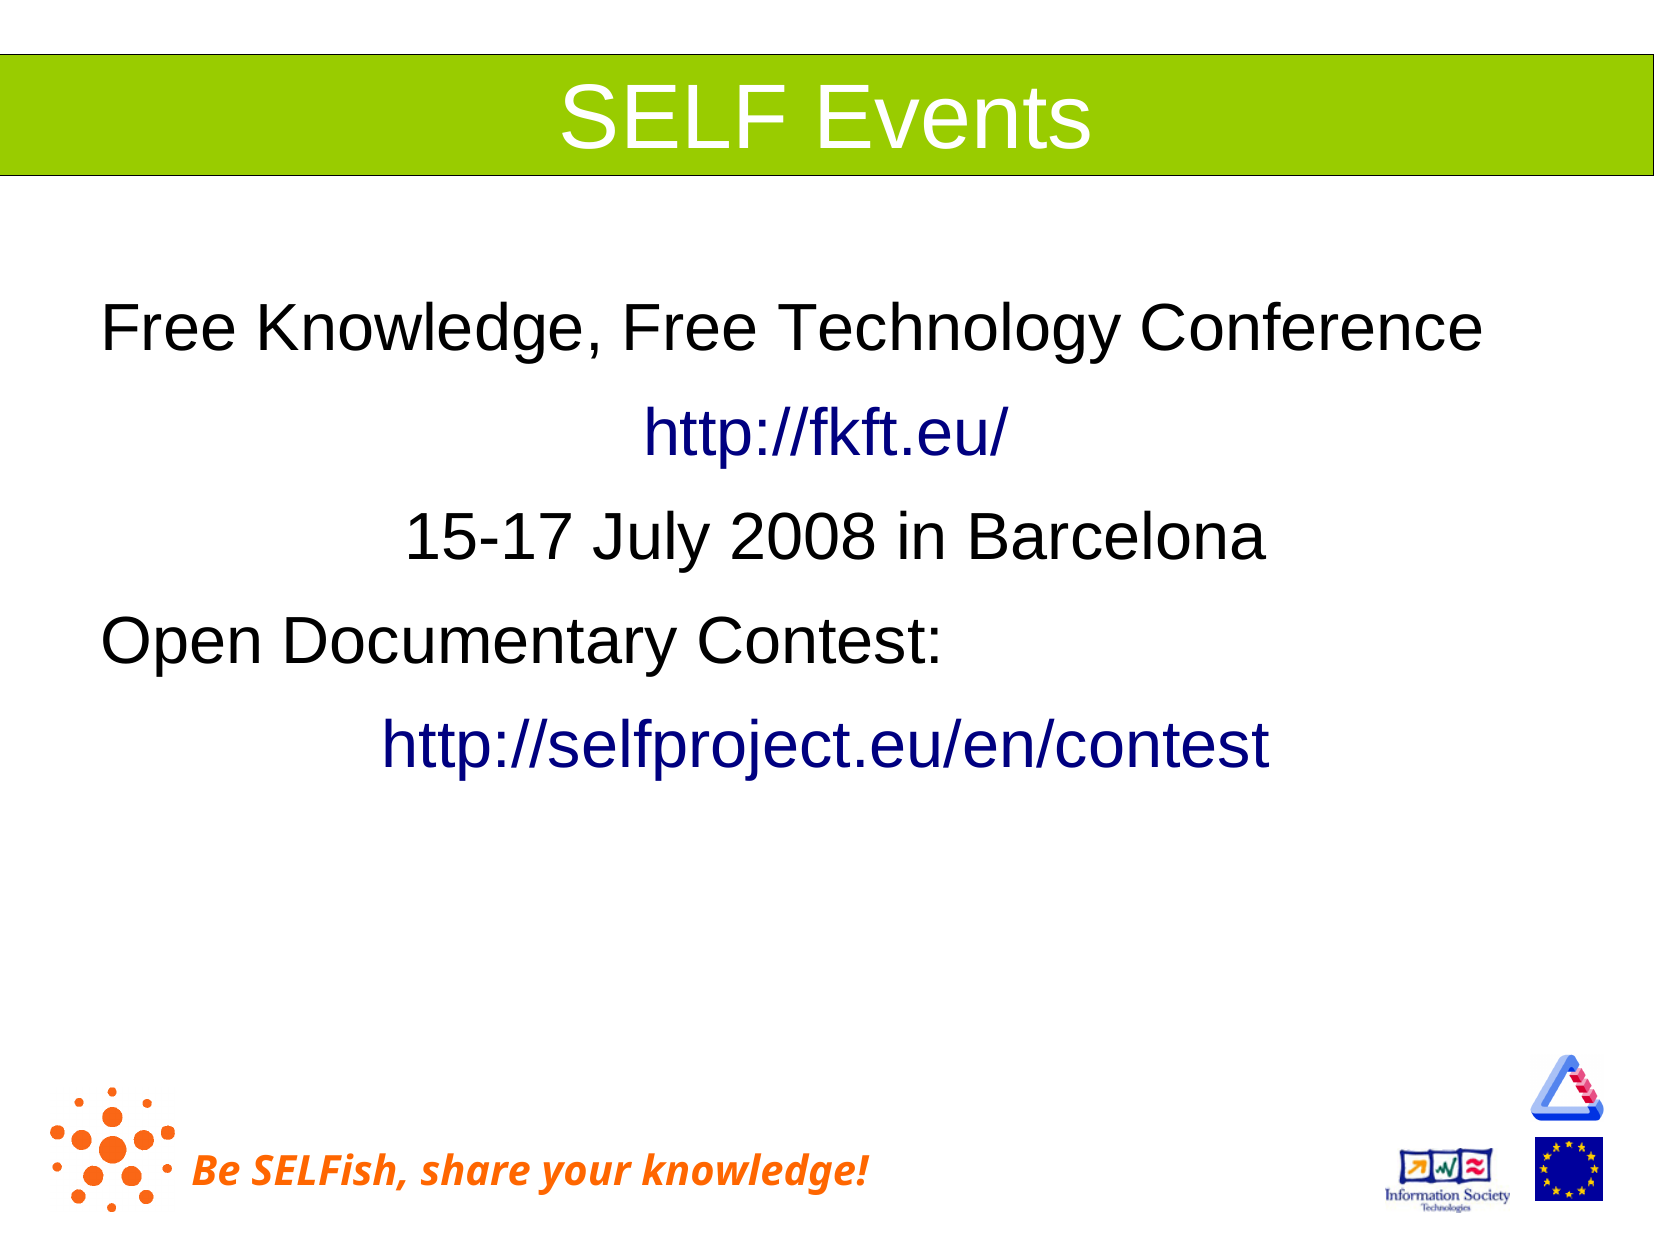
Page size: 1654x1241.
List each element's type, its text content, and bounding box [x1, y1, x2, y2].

picture [1530, 1054, 1604, 1122]
picture [1385, 1148, 1510, 1213]
title SELF Events [82, 48, 1571, 185]
list Free Knowledge, Free Technology Conference http://fkft.eu/ 15-17 July 2008 in Barcelona Open Documentary Contest: http://selfproject.eu/en/contest [82, 290, 1571, 1109]
picture [50, 1087, 175, 1212]
picture [1535, 1137, 1603, 1201]
